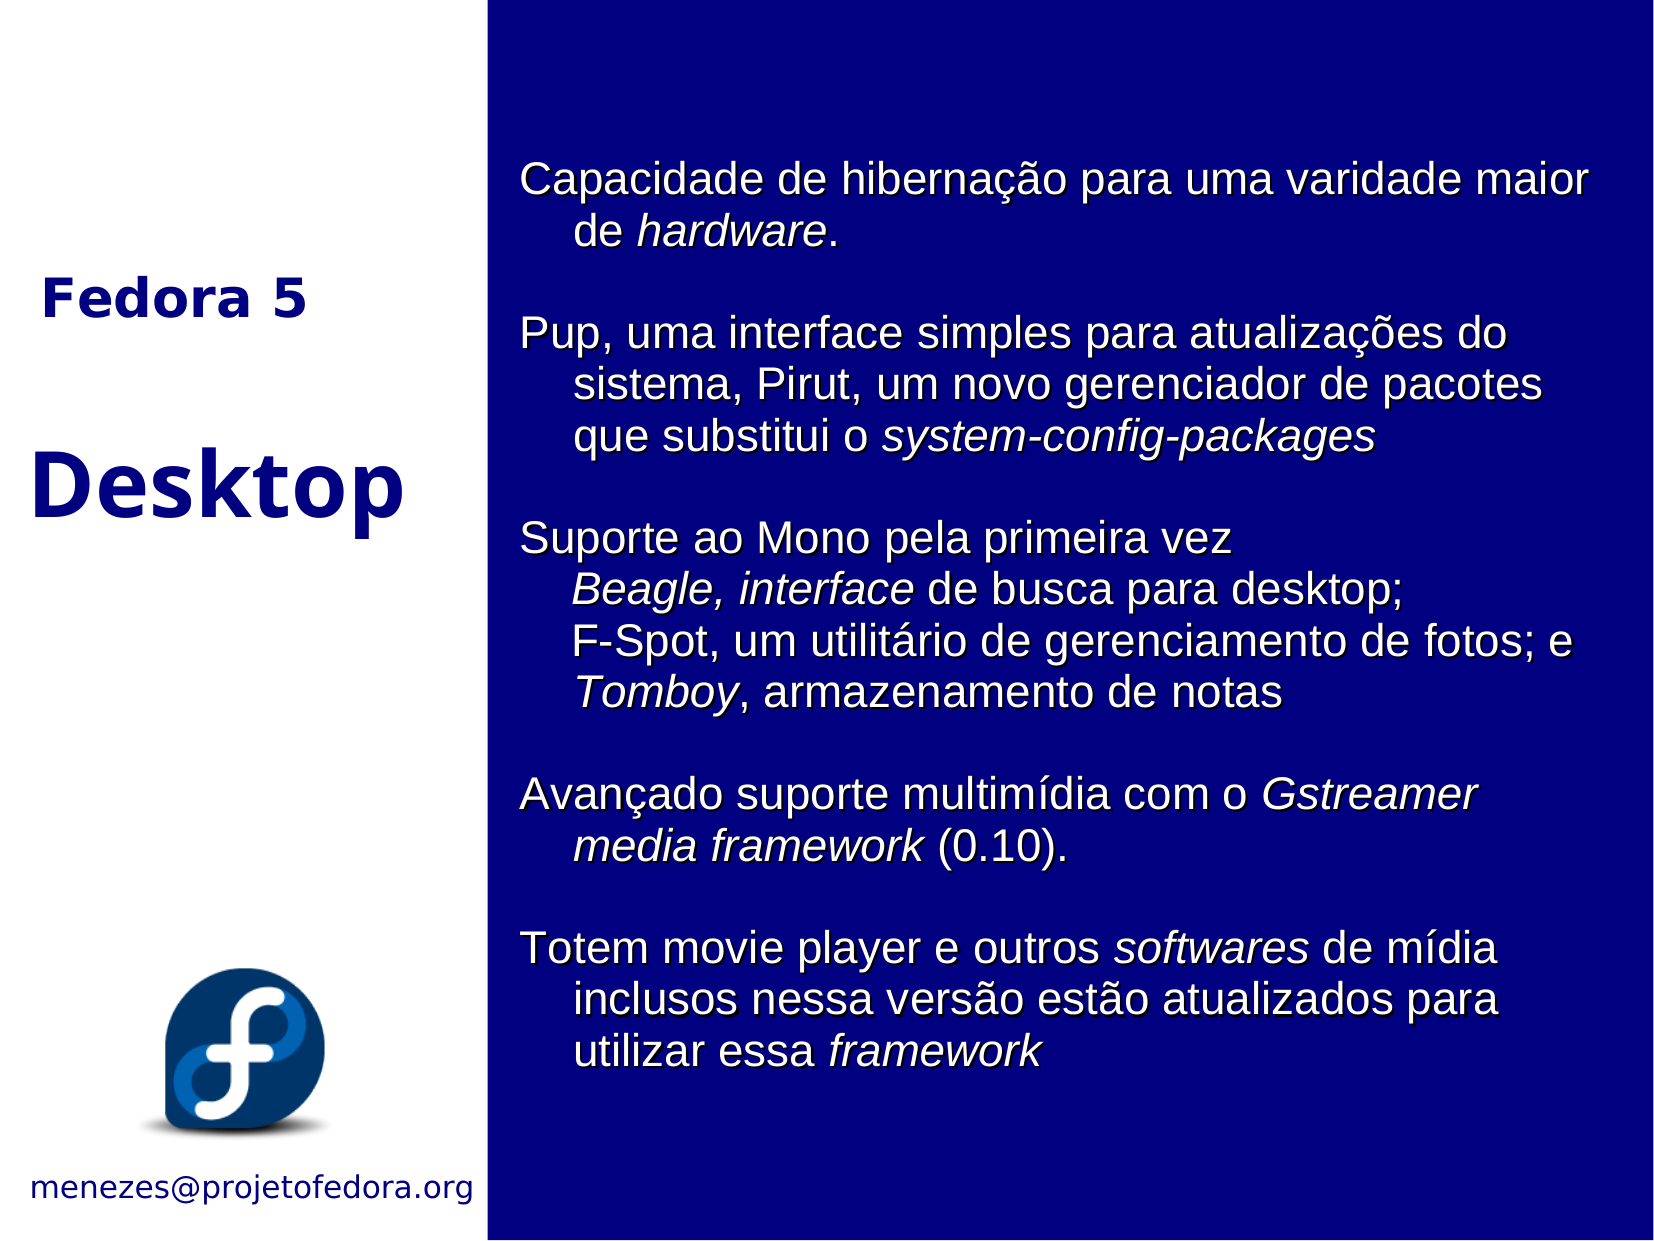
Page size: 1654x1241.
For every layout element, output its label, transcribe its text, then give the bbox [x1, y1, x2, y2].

text_box Desktop [0, 412, 419, 540]
text_box Fedora 5 [25, 259, 325, 338]
picture [132, 967, 339, 1141]
text_box Capacidade de hibernação para uma varidade maior de hardware. Pup, uma interface simples para atualizações do sistema, Pirut, um novo gerenciador de pacotes que substitui o system-config-packages Suporte ao Mono pela primeira vez Beagle, interface de busca para desktop; F-Spot, um utilitário de gerenciamento de fotos; e Tomboy, armazenamento de notas Avançado suporte multimídia com o Gstreamer media framework (0.10). Totem movie player e outros softwares de mídia inclusos nessa versão estão atualizados para utilizar essa framework [487, 145, 1621, 1186]
